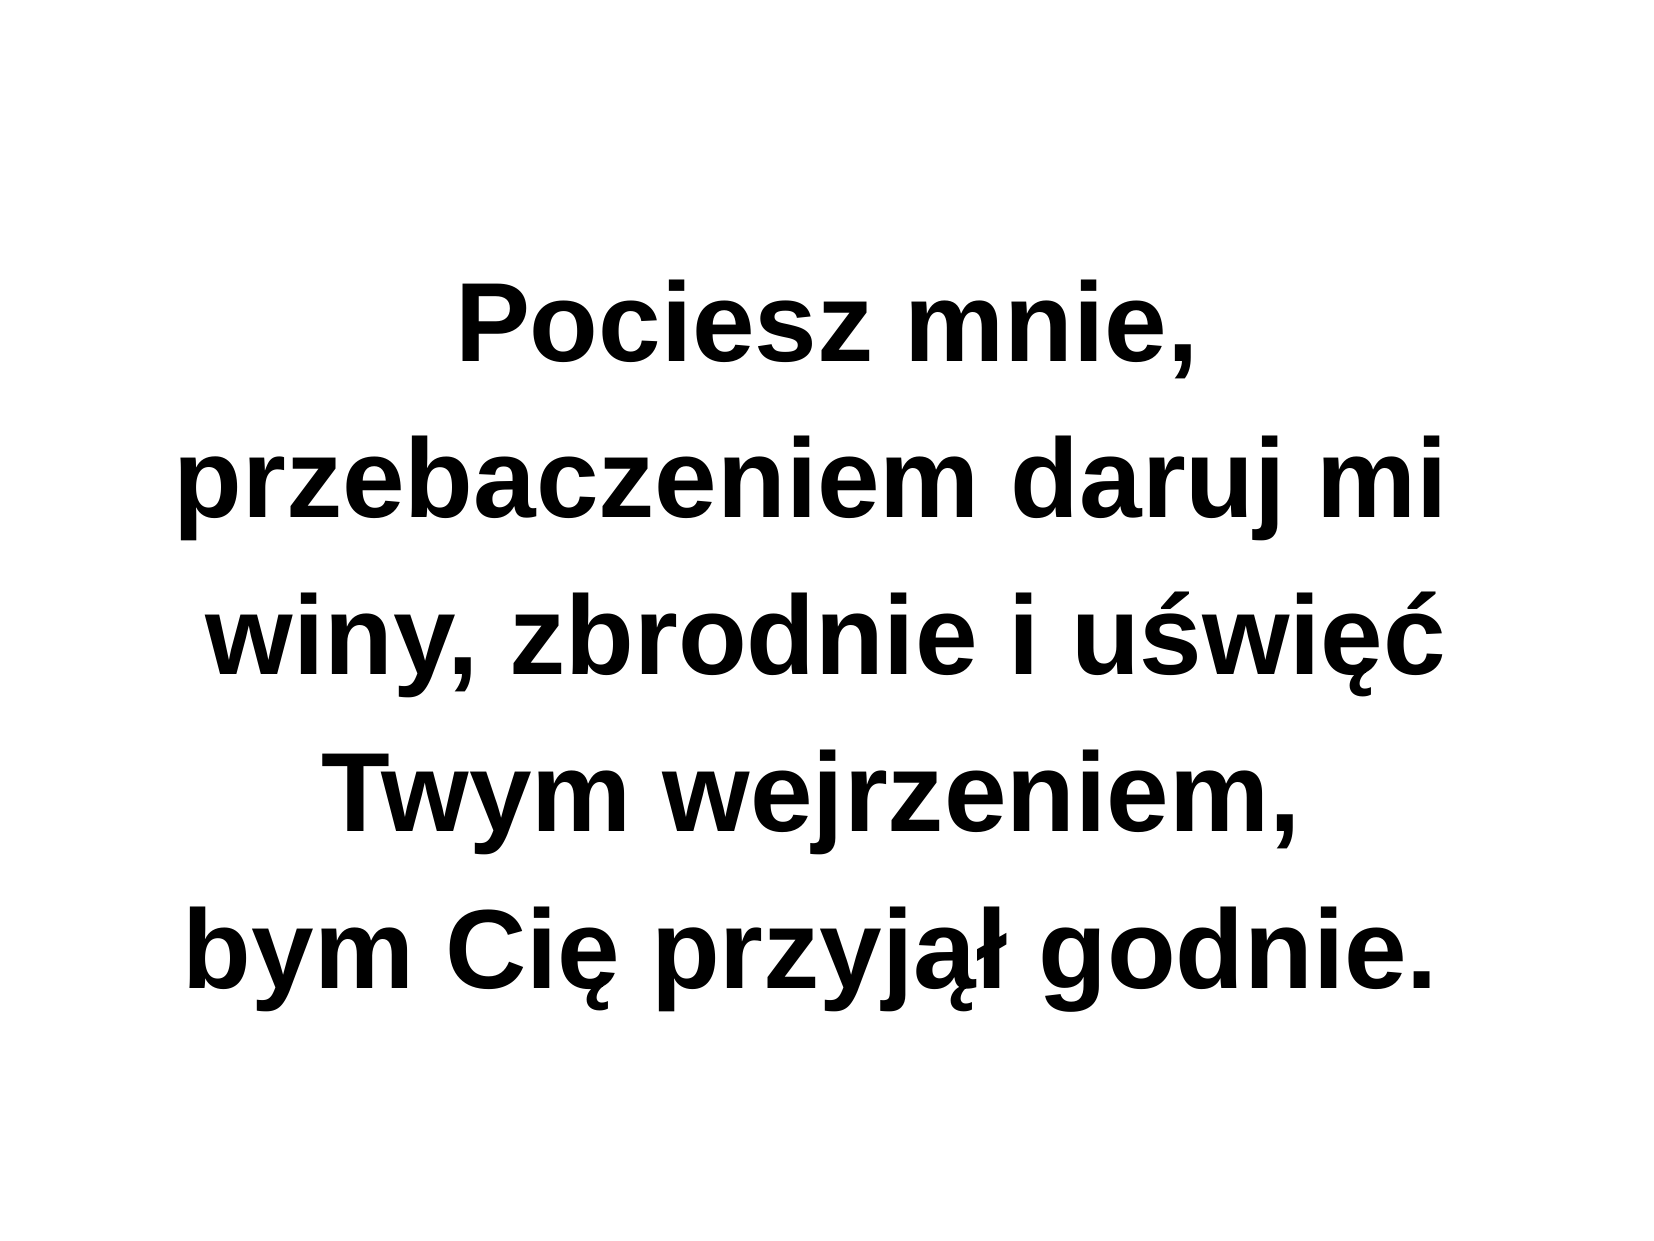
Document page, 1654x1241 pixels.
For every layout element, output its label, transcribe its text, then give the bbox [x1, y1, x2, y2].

subtitle Pociesz mnie, przebaczeniem daruj mi winy, zbrodnie i uświęć Twym wejrzeniem, bym Cię przyjął godnie. [0, 0, 1654, 1241]
